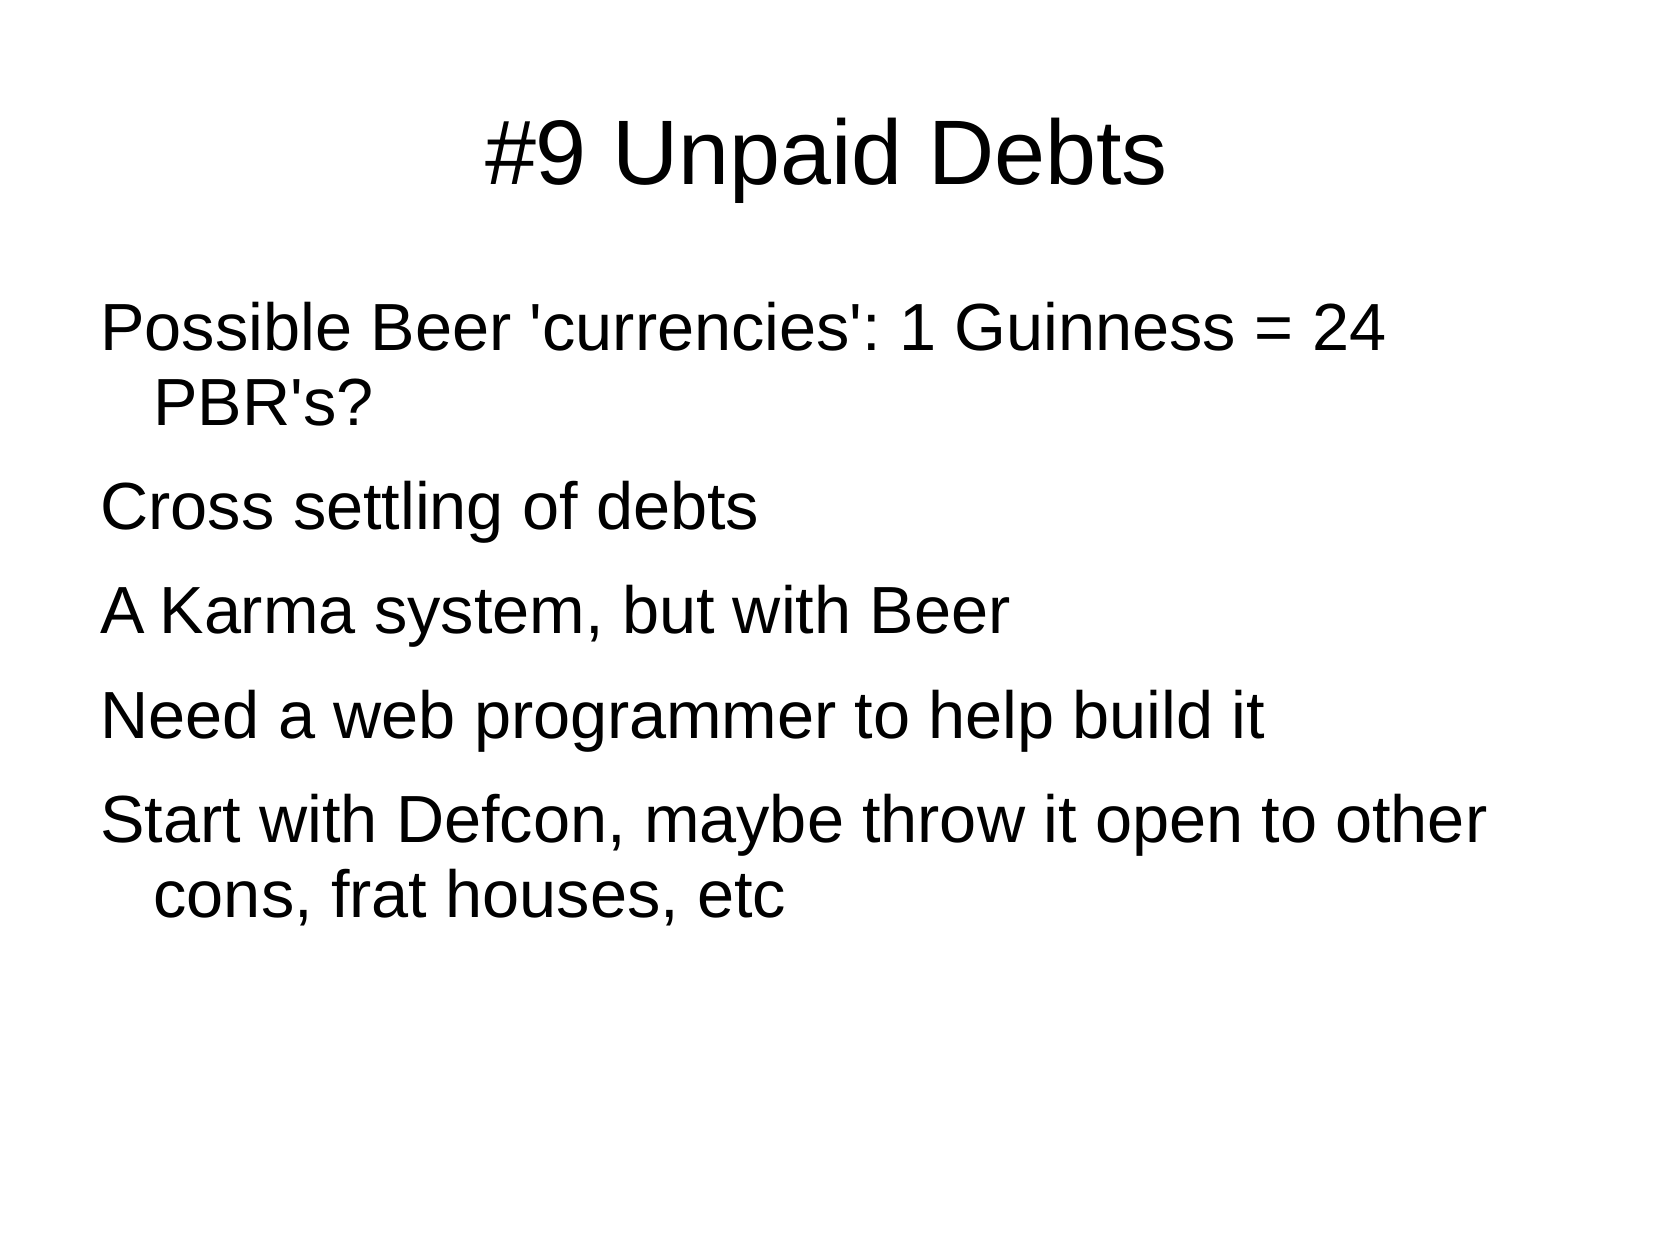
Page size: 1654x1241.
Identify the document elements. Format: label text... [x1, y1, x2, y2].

title #9 Unpaid Debts [82, 56, 1571, 250]
list Possible Beer 'currencies': 1 Guinness = 24 PBR's? Cross settling of debts A Karma system, but with Beer Need a web programmer to help build it Start with Defcon, maybe throw it open to other cons, frat houses, etc [82, 290, 1571, 1094]
